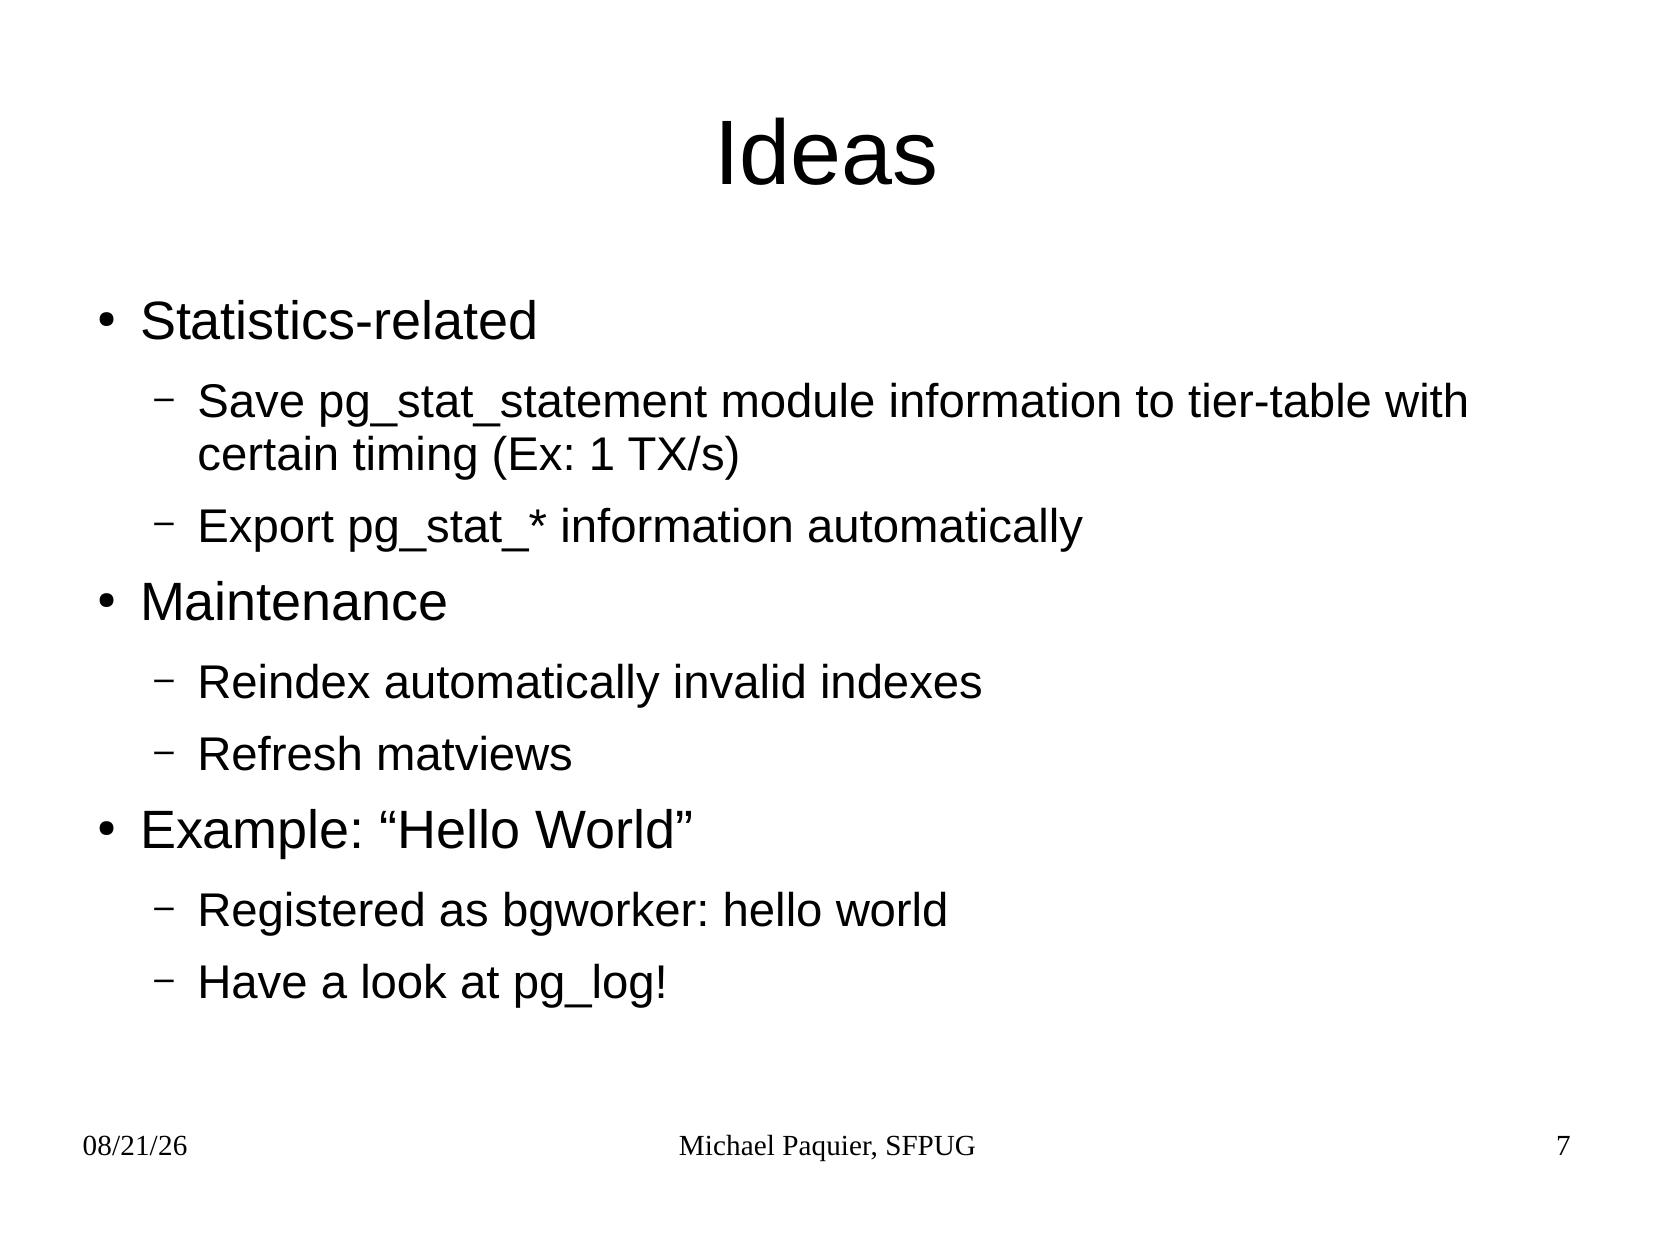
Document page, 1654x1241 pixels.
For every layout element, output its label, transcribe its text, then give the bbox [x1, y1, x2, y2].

list Statistics-related Save pg_stat_statement module information to tier-table with certain timing (Ex: 1 TX/s) Export pg_stat_* information automatically Maintenance Reindex automatically invalid indexes Refresh matviews Example: “Hello World” Registered as bgworker: hello world Have a look at pg_log! [82, 290, 1538, 1010]
title Ideas [82, 49, 1571, 257]
